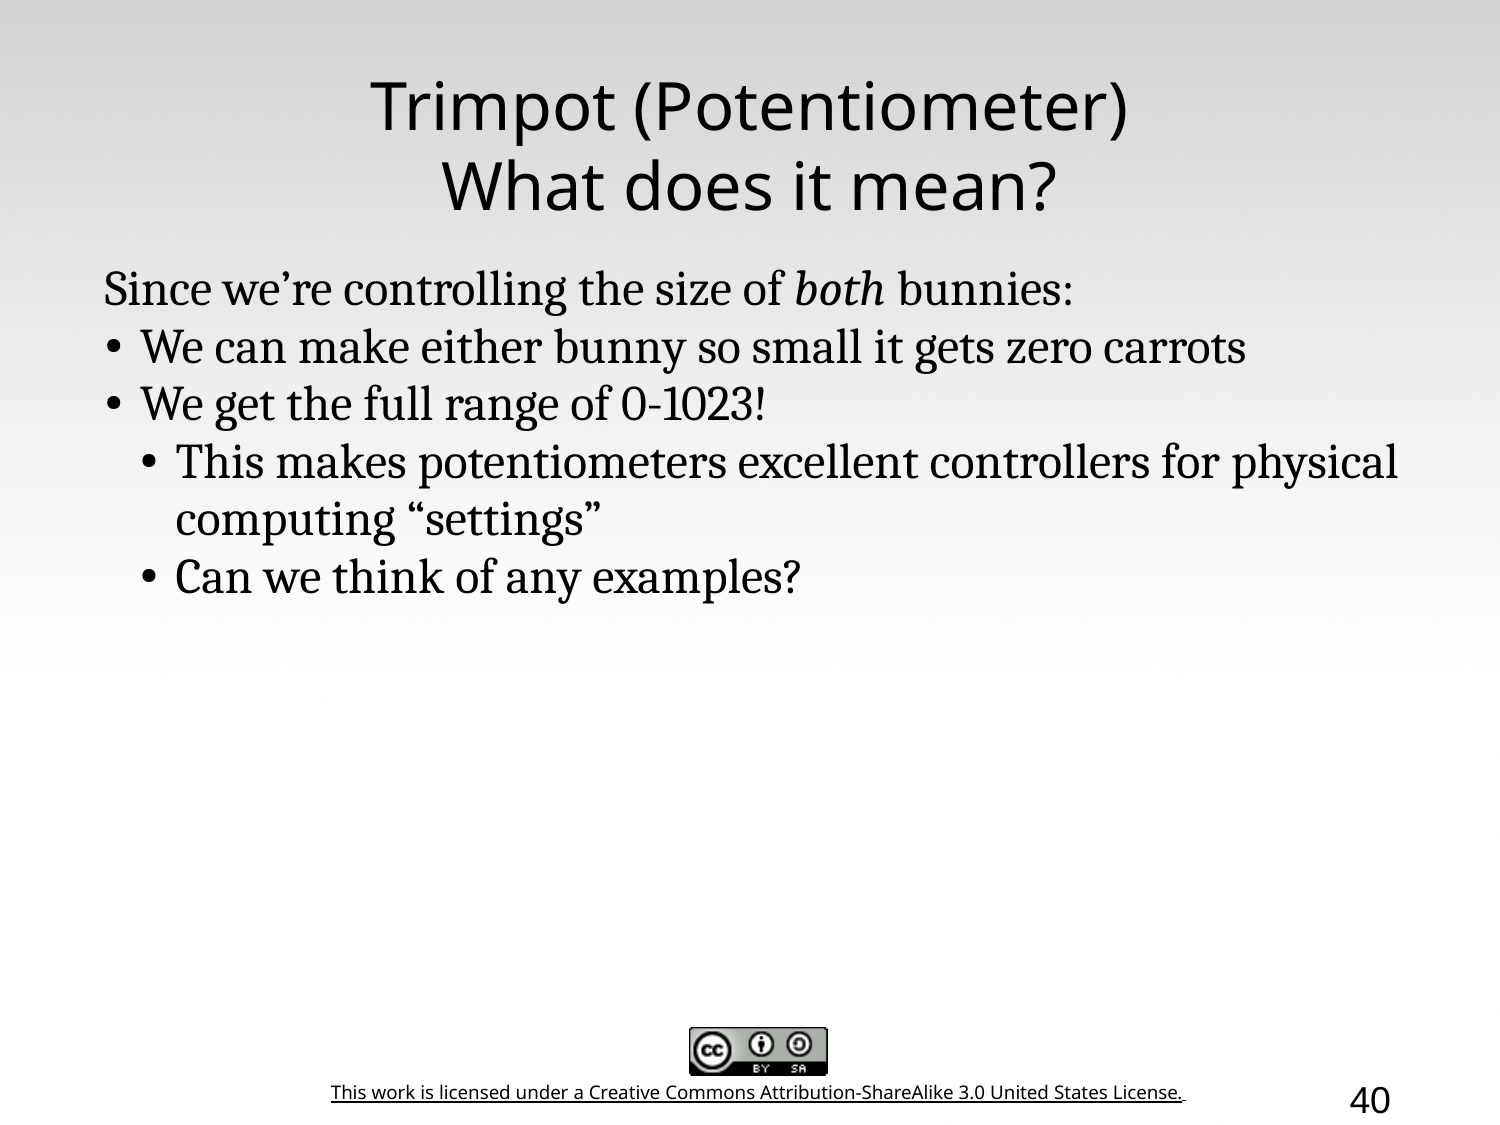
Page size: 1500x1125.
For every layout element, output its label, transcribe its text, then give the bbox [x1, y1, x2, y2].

title Trimpot (Potentiometer) What does it mean? [112, 49, 1388, 238]
text_box Since we’re controlling the size of both bunnies: We can make either bunny so small it gets zero carrots We get the full range of 0-1023! This makes potentiometers excellent controllers for physical computing “settings” Can we think of any examples? [90, 253, 1426, 964]
picture [0, 0, 1500, 1125]
